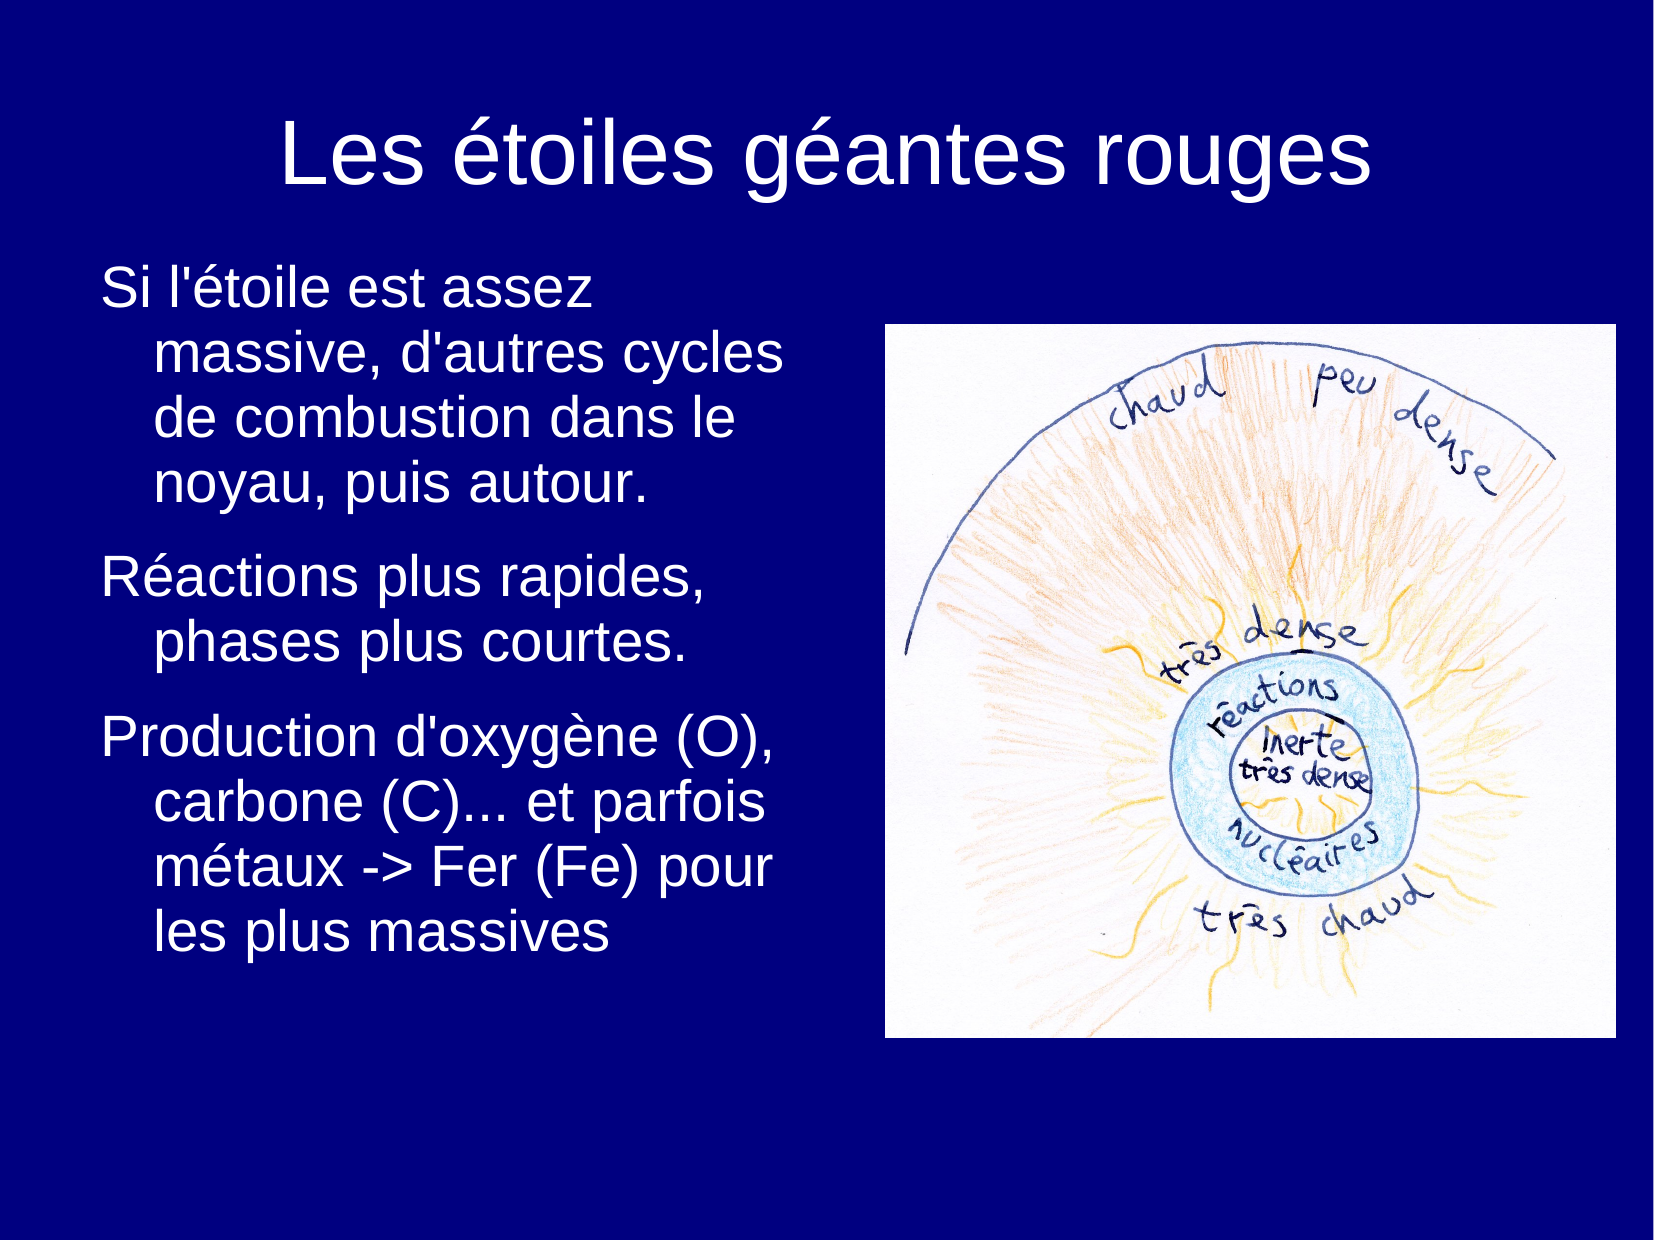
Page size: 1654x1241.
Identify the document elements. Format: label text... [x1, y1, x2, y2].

list Si l'étoile est assez massive, d'autres cycles de combustion dans le noyau, puis autour. Réactions plus rapides, phases plus courtes. Production d'oxygène (O), carbone (C)... et parfois métaux -> Fer (Fe) pour les plus massives [82, 254, 827, 1073]
picture [885, 324, 1616, 1038]
title Les étoiles géantes rouges [82, 49, 1571, 257]
